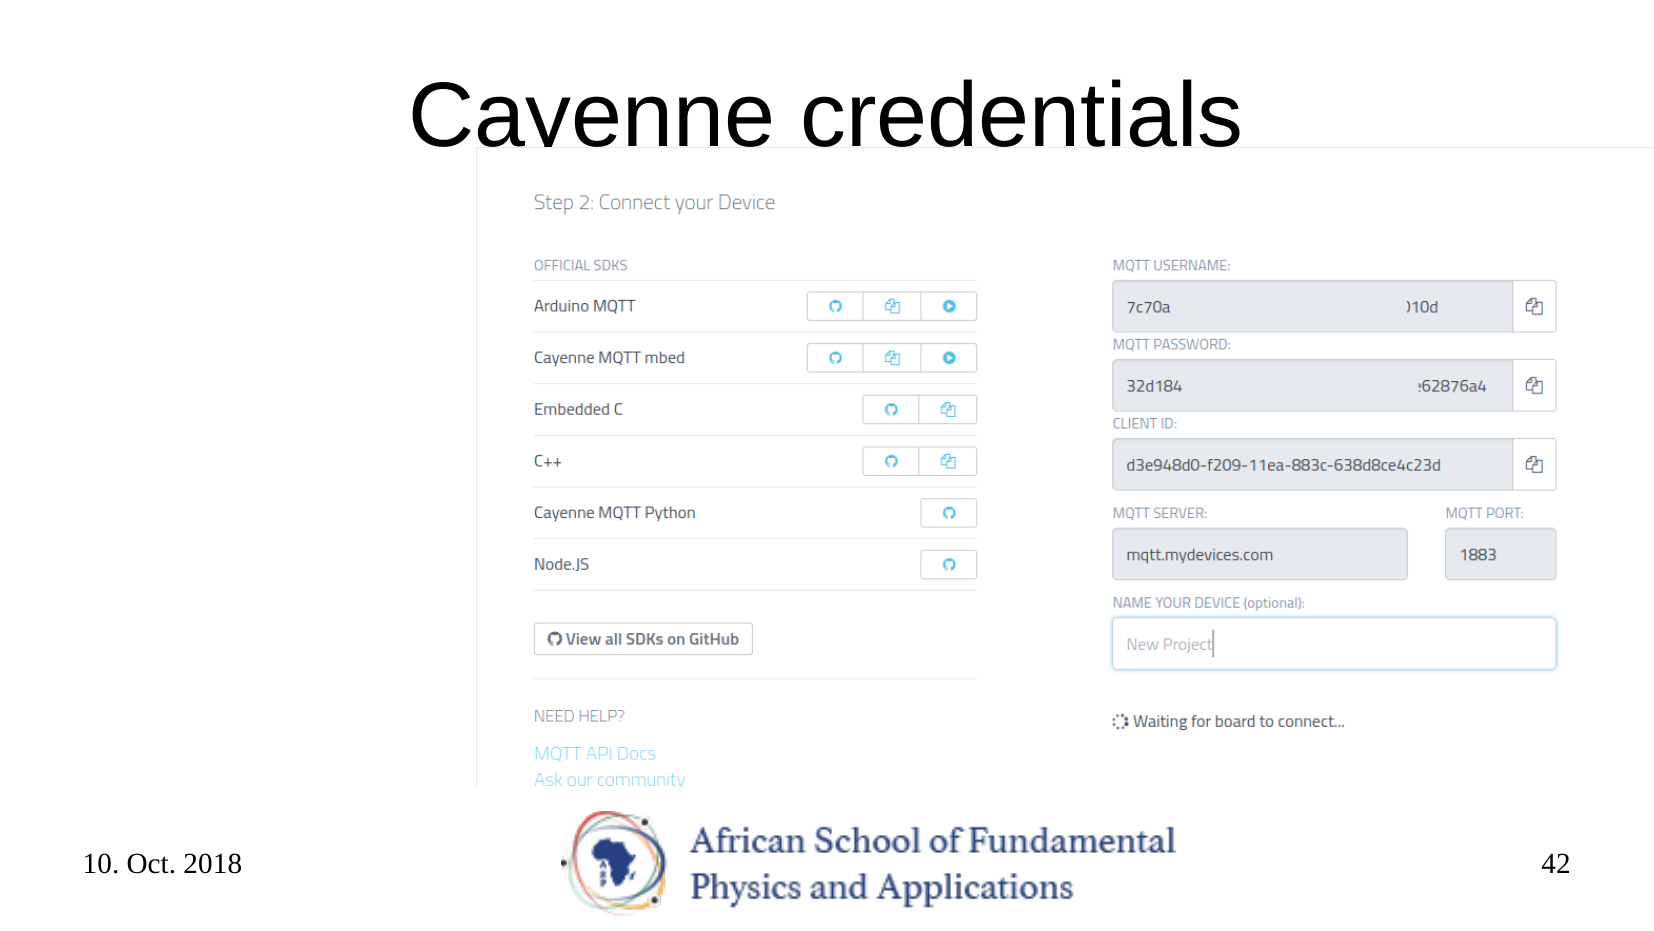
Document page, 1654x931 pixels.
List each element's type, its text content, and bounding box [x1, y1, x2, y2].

picture [476, 147, 1654, 787]
picture [561, 811, 1176, 916]
title Cayenne credentials [82, 37, 1571, 193]
